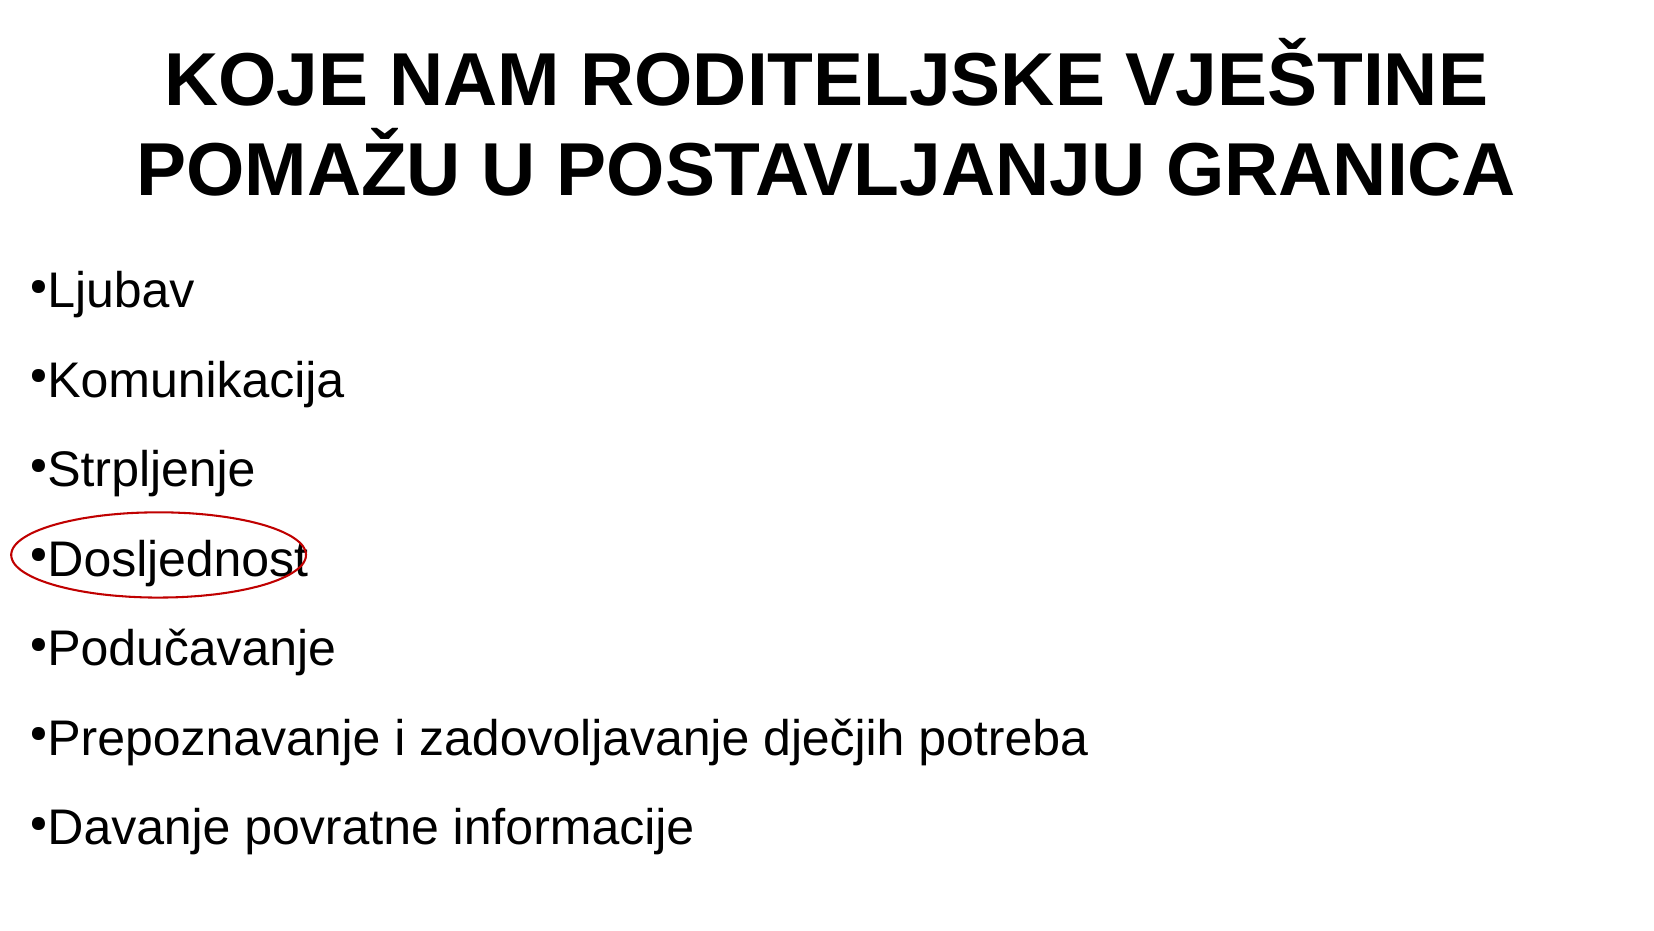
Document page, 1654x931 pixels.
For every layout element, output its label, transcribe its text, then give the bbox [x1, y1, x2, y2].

list Ljubav Komunikacija Strpljenje Dosljednost Podučavanje Prepoznavanje i zadovoljavanje dječjih potreba Davanje povratne informacije [29, 257, 1506, 886]
title KOJE NAM RODITELJSKE VJEŠTINE POMAŽU U POSTAVLJANJU GRANICA [82, 30, 1571, 199]
list Ljubav Komunikacija Strpljenje Dosljednost Podučavanje Prepoznavanje i zadovoljavanje dječjih potreba Davanje povratne informacije [29, 514, 304, 596]
